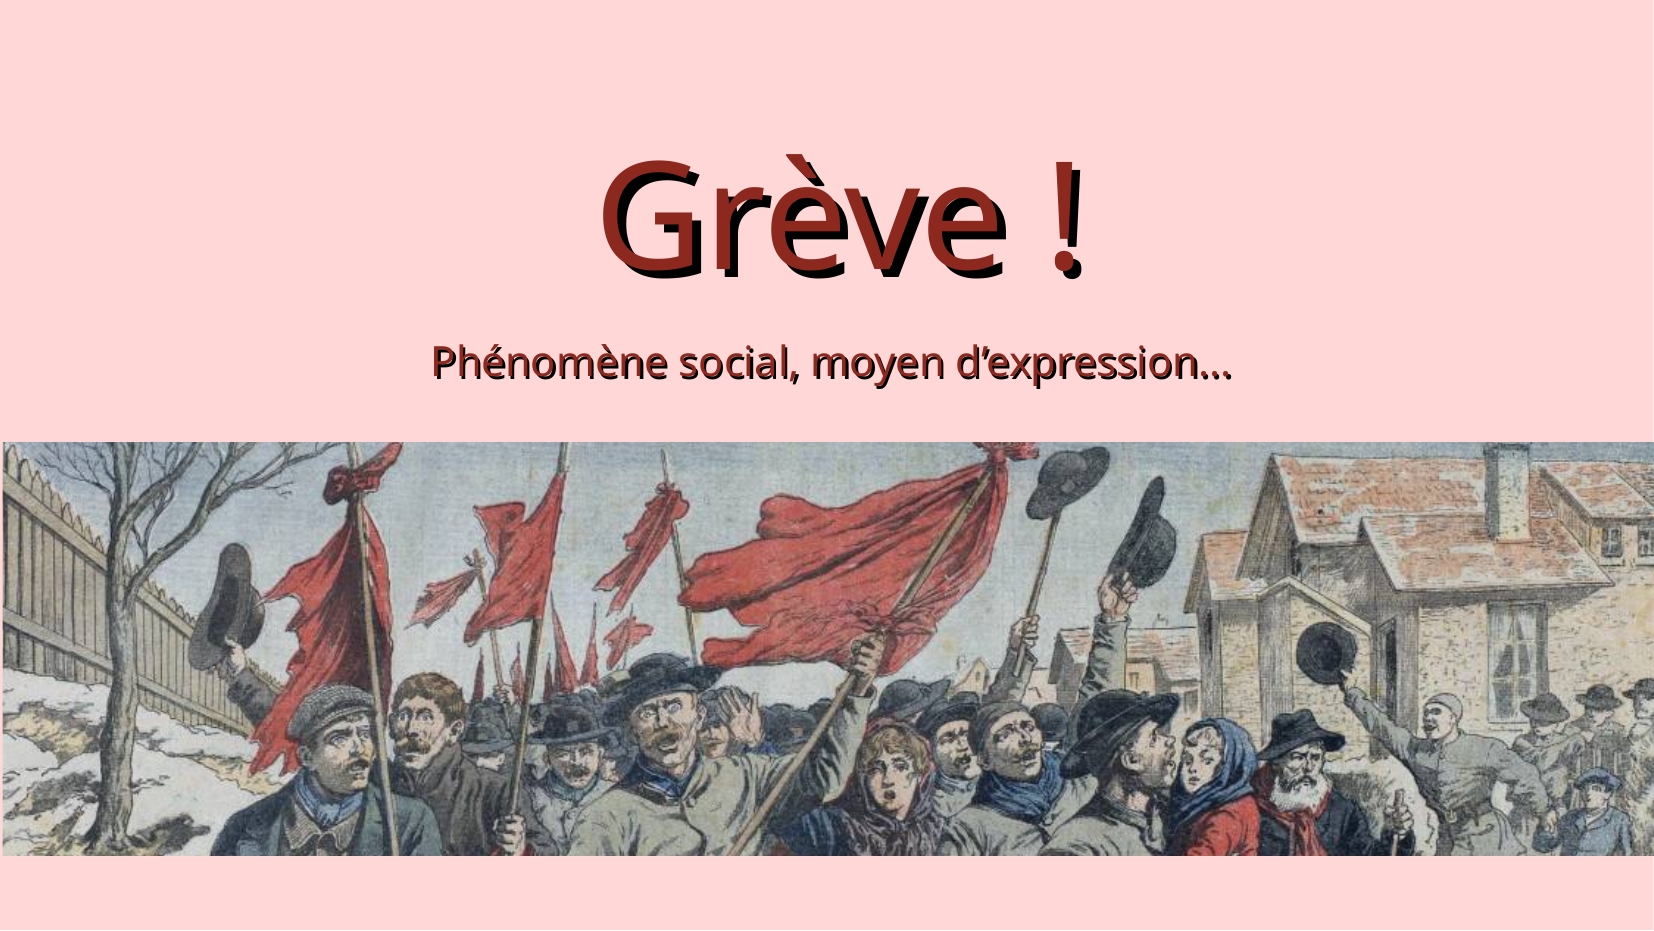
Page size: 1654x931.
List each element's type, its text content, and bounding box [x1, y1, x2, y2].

subtitle Grève ! [295, 0, 1424, 443]
text_box Phénomène social, moyen d’expression... [415, 324, 1302, 396]
picture [2, 442, 1654, 856]
